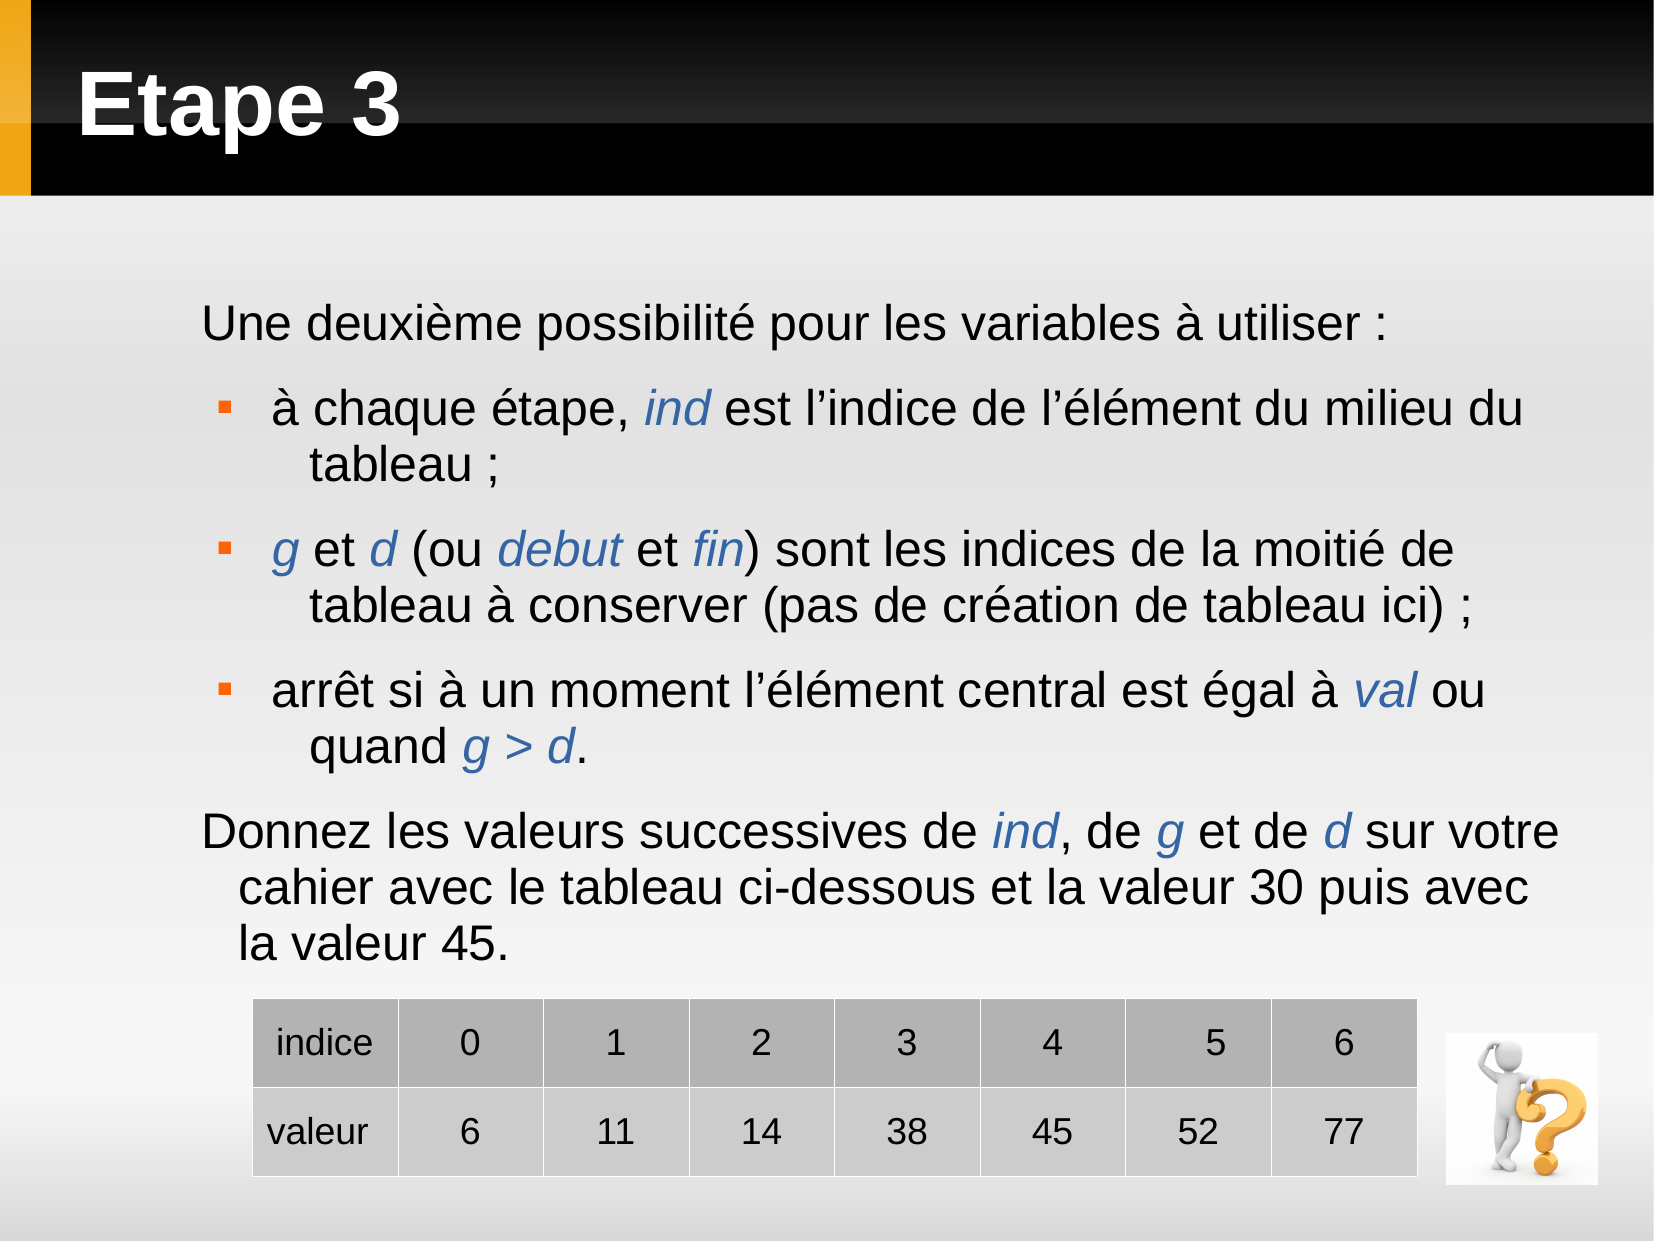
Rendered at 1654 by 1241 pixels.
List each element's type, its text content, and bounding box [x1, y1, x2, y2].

table_cell 11 [544, 1088, 689, 1176]
table_cell valeur [253, 1088, 398, 1176]
table_header 4 [981, 999, 1125, 1087]
table_header indice [253, 999, 398, 1087]
table_cell 77 [1272, 1088, 1417, 1176]
table_header 1 [544, 999, 689, 1087]
table_cell 45 [981, 1088, 1125, 1176]
table_header 0 [399, 999, 543, 1087]
table_cell 14 [690, 1088, 834, 1176]
table_header 6 [1272, 999, 1417, 1087]
title Etape 3 [76, 0, 1565, 208]
list Une deuxième possibilité pour les variables à utiliser : à chaque étape, ind est l’indice de l’élément du milieu du tableau ; g et d (ou debut et fin) sont les indices de la moitié de tableau à conserver (pas de création de tableau ici) ; arrêt si à un moment l’élément central est égal à val ou quand g > d. Donnez les valeurs successives de ind, de g et de d sur votre cahier avec le tableau ci-dessous et la valeur 30 puis avec la valeur 45. [88, 295, 1577, 1086]
table_header 2 [690, 999, 834, 1087]
picture [0, 0, 1654, 1241]
table_header 5 [1126, 999, 1271, 1087]
table_header 3 [835, 999, 980, 1087]
table_cell 52 [1126, 1088, 1271, 1176]
table_cell 6 [399, 1088, 543, 1176]
table_cell 38 [835, 1088, 980, 1176]
